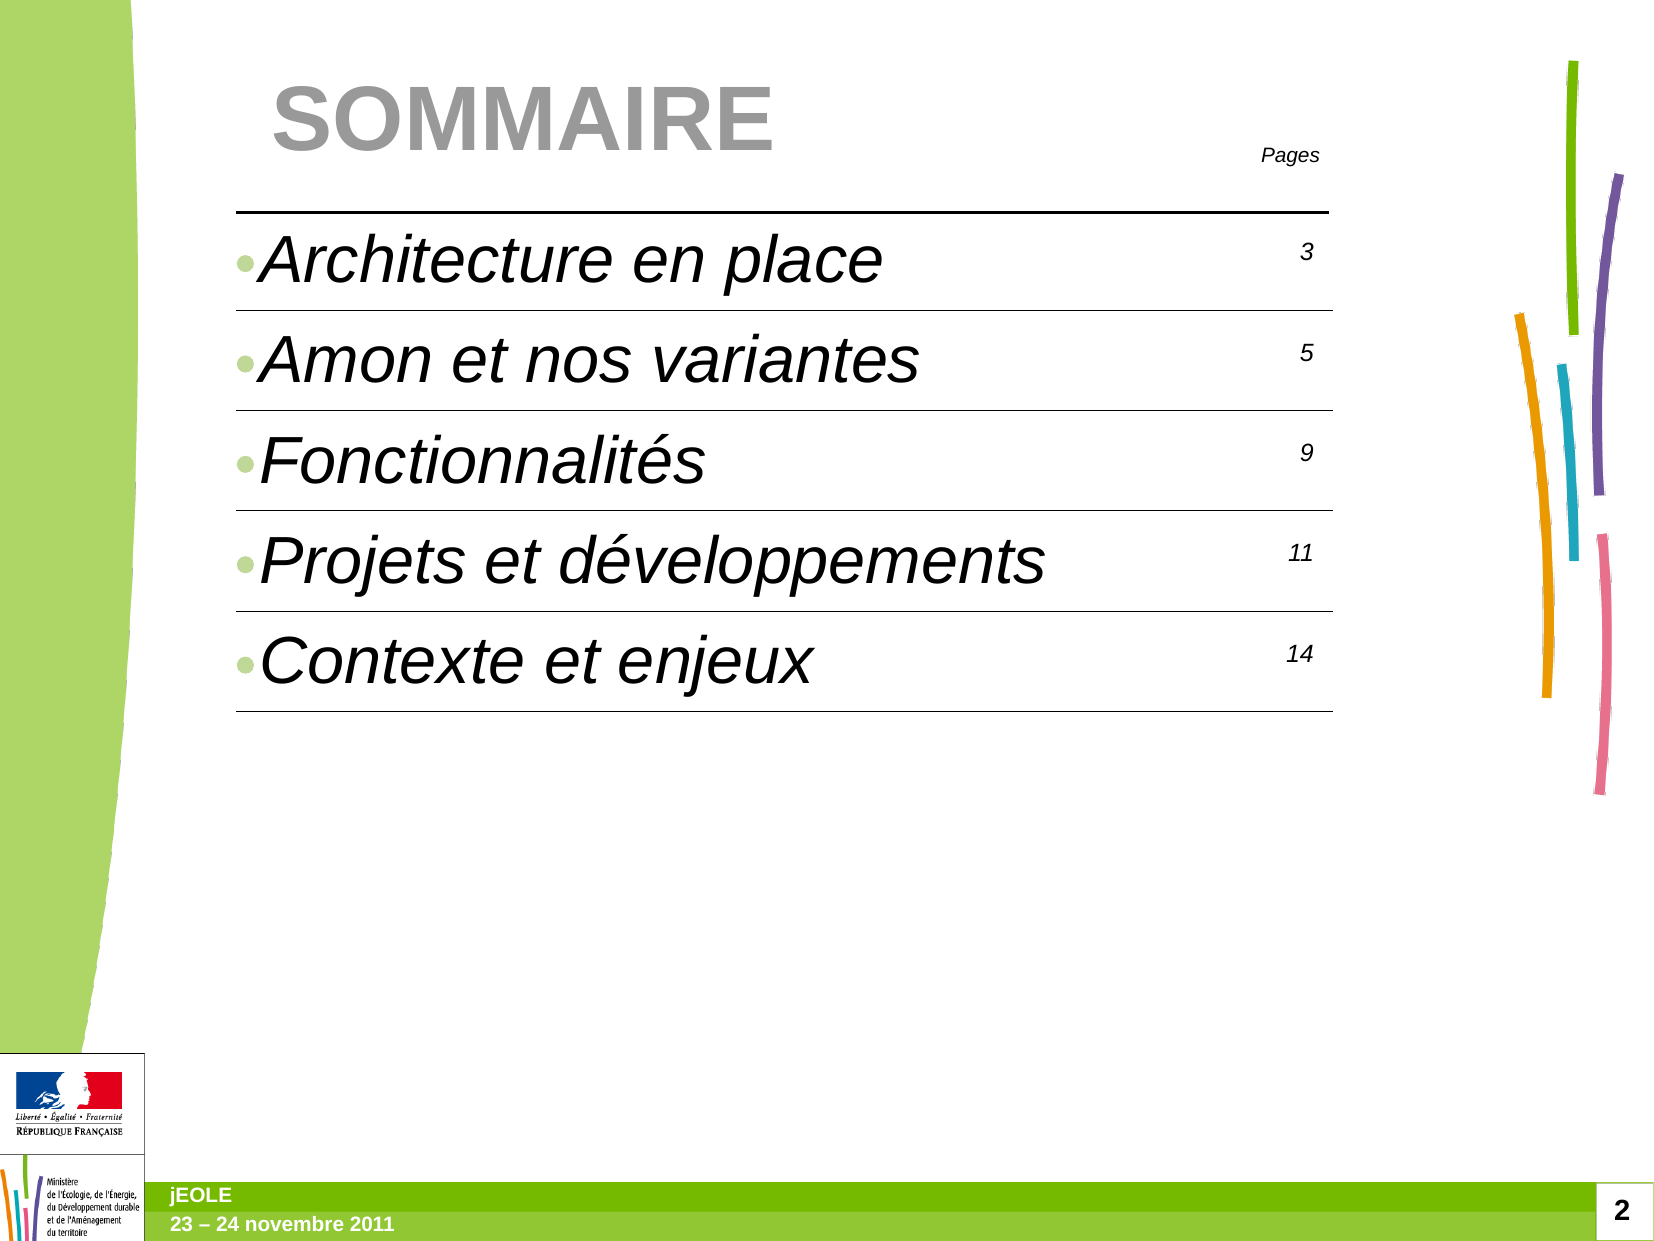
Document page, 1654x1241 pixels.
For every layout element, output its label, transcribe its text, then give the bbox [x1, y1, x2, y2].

picture [0, 0, 1654, 1241]
text_box Fonctionnalités [259, 411, 1245, 509]
text_box 3 [1230, 230, 1329, 280]
text_box Amon et nos variantes [259, 308, 1245, 411]
text_box [236, 355, 254, 373]
text_box [236, 255, 254, 273]
text_box [236, 455, 254, 473]
text_box Architecture en place [259, 208, 1245, 308]
text_box 11 [1230, 531, 1329, 581]
text_box 14 [1230, 631, 1329, 681]
text_box Contexte et enjeux [259, 609, 1245, 712]
text_box 5 [1230, 330, 1329, 380]
text_box [236, 556, 254, 574]
text_box 9 [1230, 431, 1329, 481]
title SOMMAIRE [236, 67, 1506, 171]
text_box Projets et développements [259, 509, 1245, 609]
text_box [236, 656, 254, 674]
